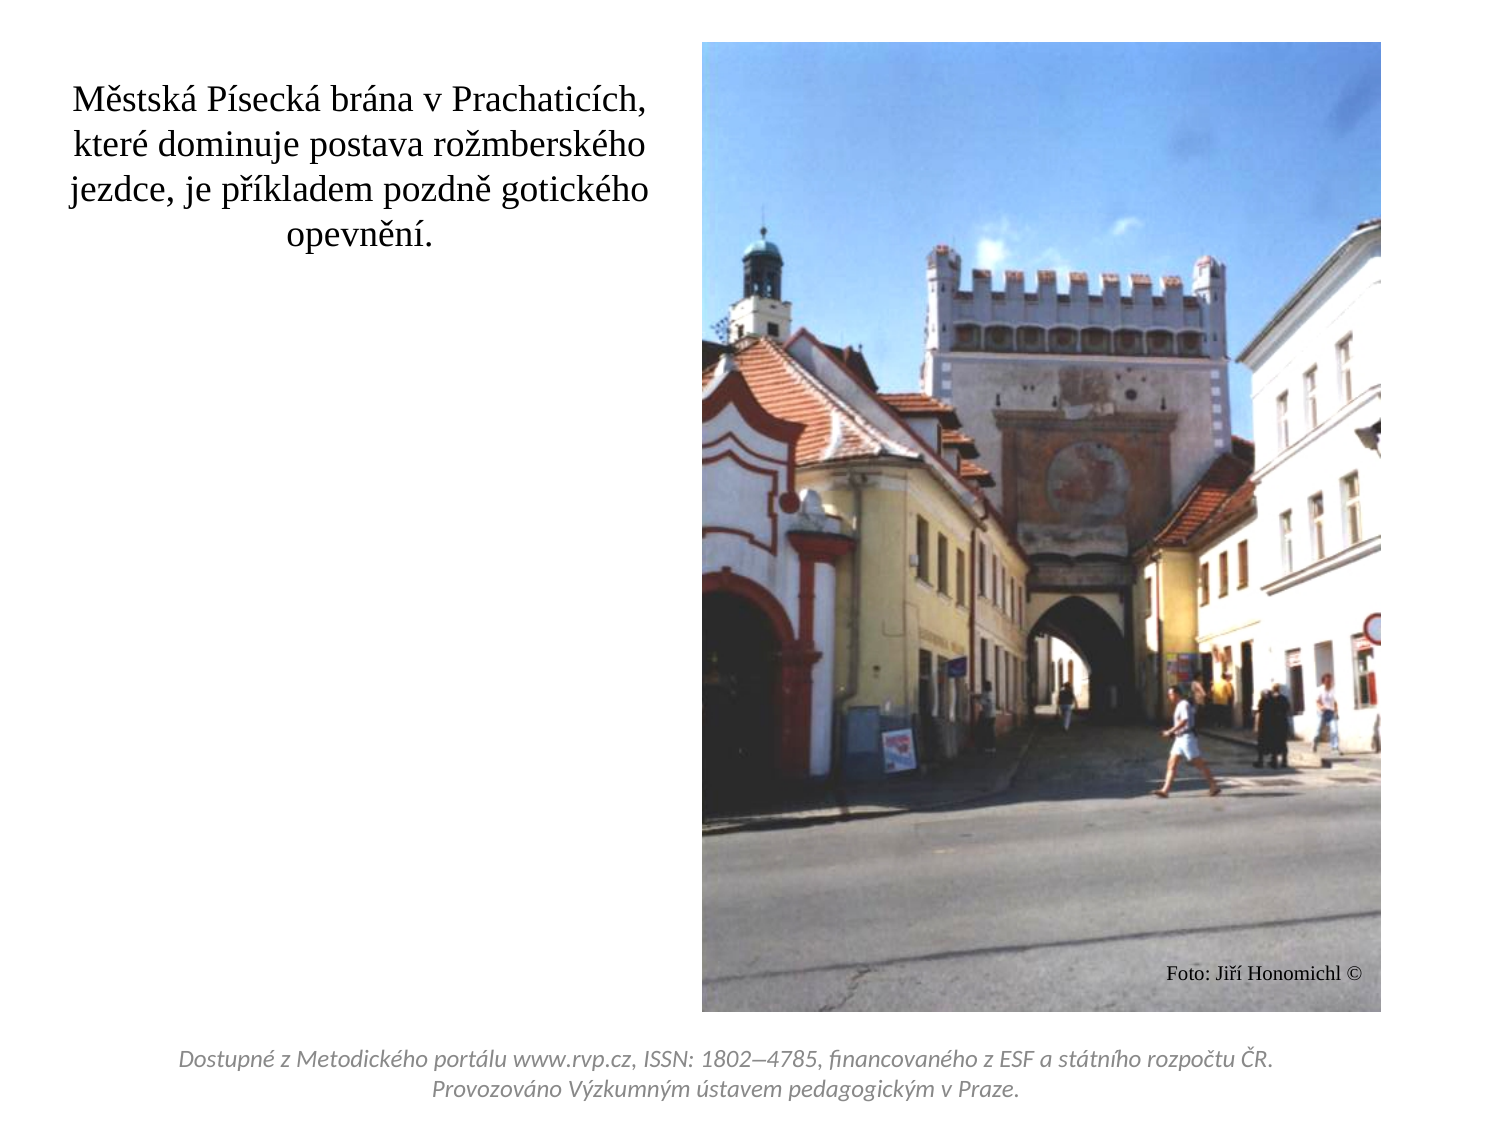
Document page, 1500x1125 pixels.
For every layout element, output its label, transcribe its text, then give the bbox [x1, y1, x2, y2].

text_box Městská Písecká brána v Prachaticích, které dominuje postava rožmberského jezdce, je příkladem pozdně gotického opevnění. [41, 66, 679, 262]
text_box Foto: Jiří Honomichl © [1151, 952, 1384, 993]
picture [702, 42, 1381, 1012]
text_box Dostupné z Metodického portálu www.rvp.cz, ISSN: 1802–4785, financovaného z ESF a státního rozpočtu ČR. Provozováno Výzkumným ústavem pedagogickým v Praze. [105, 1042, 1348, 1103]
